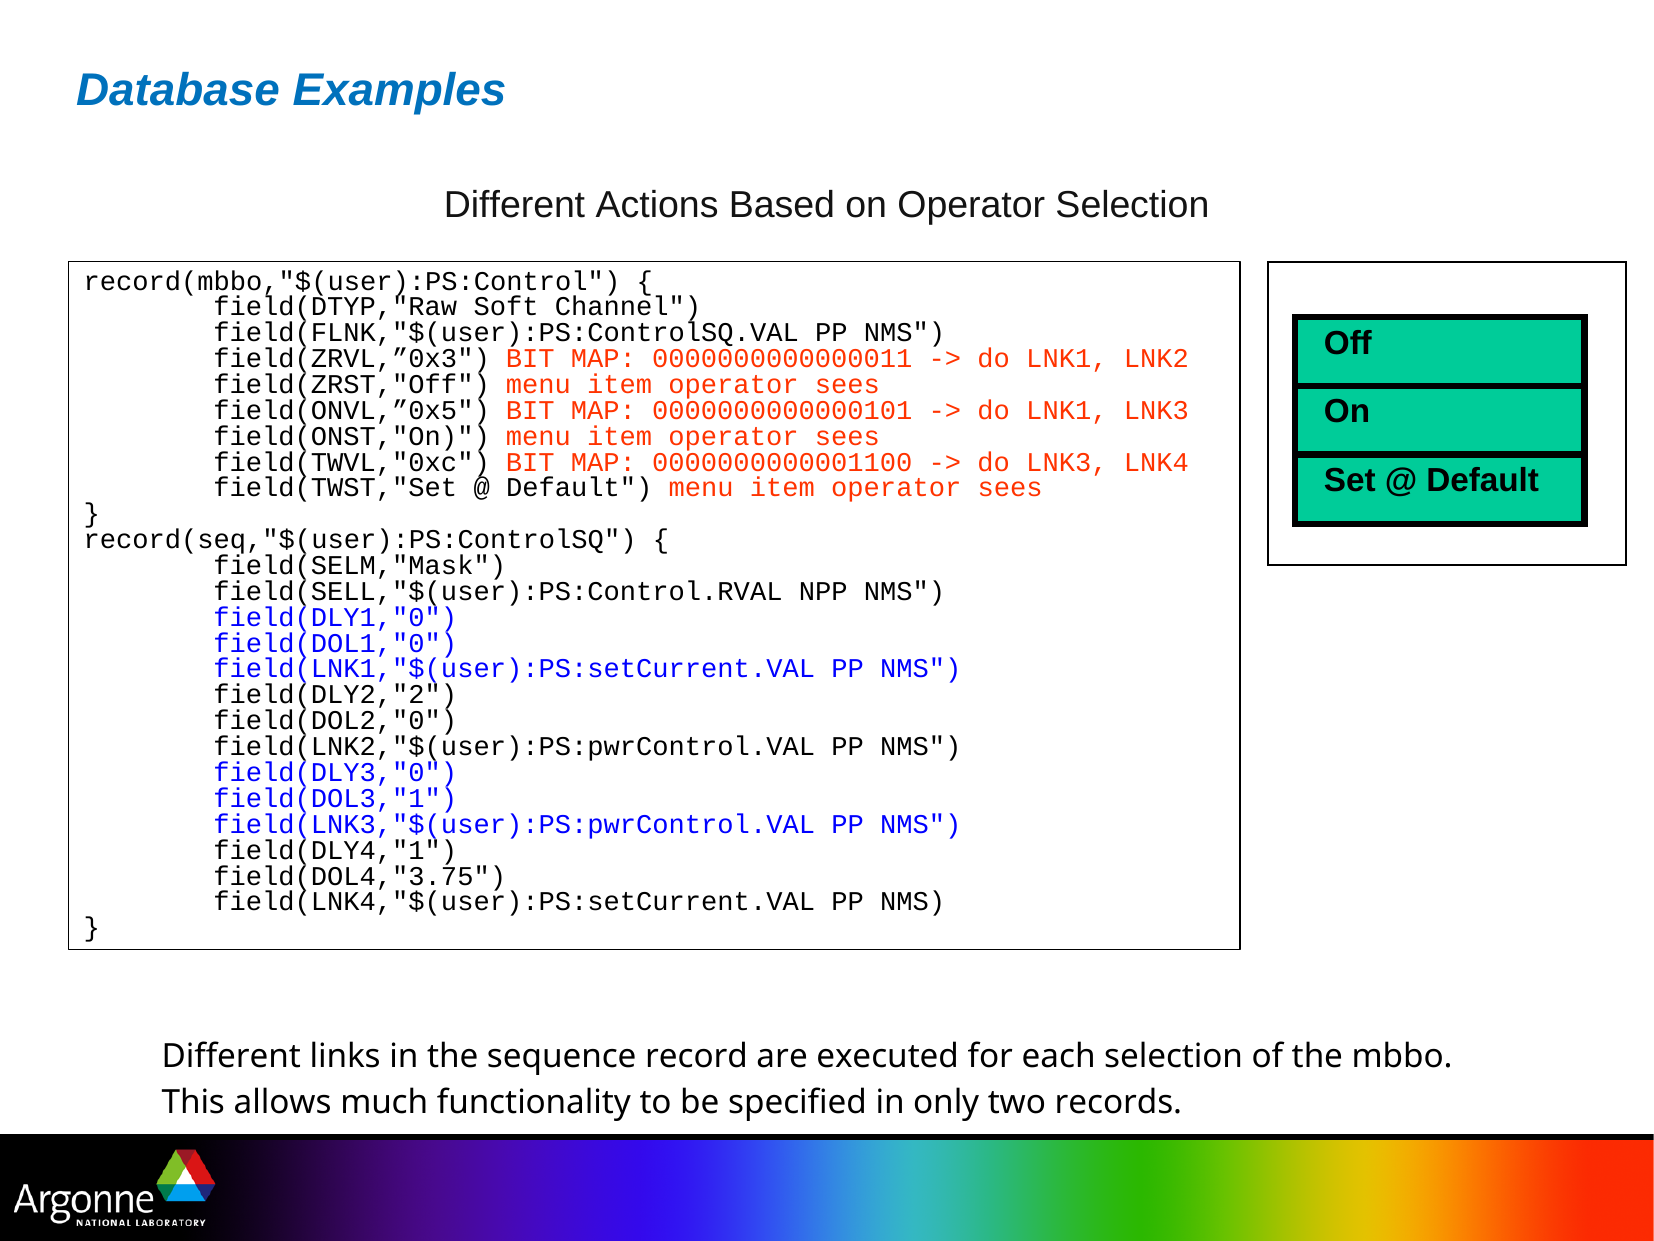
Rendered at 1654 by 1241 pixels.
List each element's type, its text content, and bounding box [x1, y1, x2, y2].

picture [0, 1134, 1654, 1241]
text_box Off [1309, 320, 1434, 369]
text_box record(mbbo,"$(user):PS:Control") { field(DTYP,"Raw Soft Channel") field(FLNK,"$(user):PS:ControlSQ.VAL PP NMS") field(ZRVL,”0x3") BIT MAP: 0000000000000011 -> do LNK1, LNK2 field(ZRST,"Off") menu item operator sees field(ONVL,”0x5") BIT MAP: 0000000000000101 -> do LNK1, LNK3 field(ONST,"On)") menu item operator sees field(TWVL,"0xc") BIT MAP: 0000000000001100 -> do LNK3, LNK4 field(TWST,"Set @ Default") menu item operator sees } record(seq,"$(user):PS:ControlSQ") { field(SELM,"Mask") field(SELL,"$(user):PS:Control.RVAL NPP NMS") field(DLY1,"0") field(DOL1,"0") field(LNK1,"$(user):PS:setCurrent.VAL PP NMS") field(DLY2,"2") field(DOL2,"0") field(LNK2,"$(user):PS:pwrControl.VAL PP NMS") field(DLY3,"0") field(DOL3,"1") field(LNK3,"$(user):PS:pwrControl.VAL PP NMS") field(DLY4,"1") field(DOL4,"3.75") field(LNK4,"$(user):PS:setCurrent.VAL PP NMS) } [68, 261, 1241, 950]
title Database Examples [61, 45, 1500, 123]
text_box On [1309, 389, 1434, 438]
text_box Different links in the sequence record are executed for each selection of the mbbo. This allows much functionality to be specified in only two records. [146, 1024, 1525, 1131]
text_box Set @ Default [1309, 458, 1581, 507]
text_box Different Actions Based on Operator Selection [73, 176, 1581, 234]
